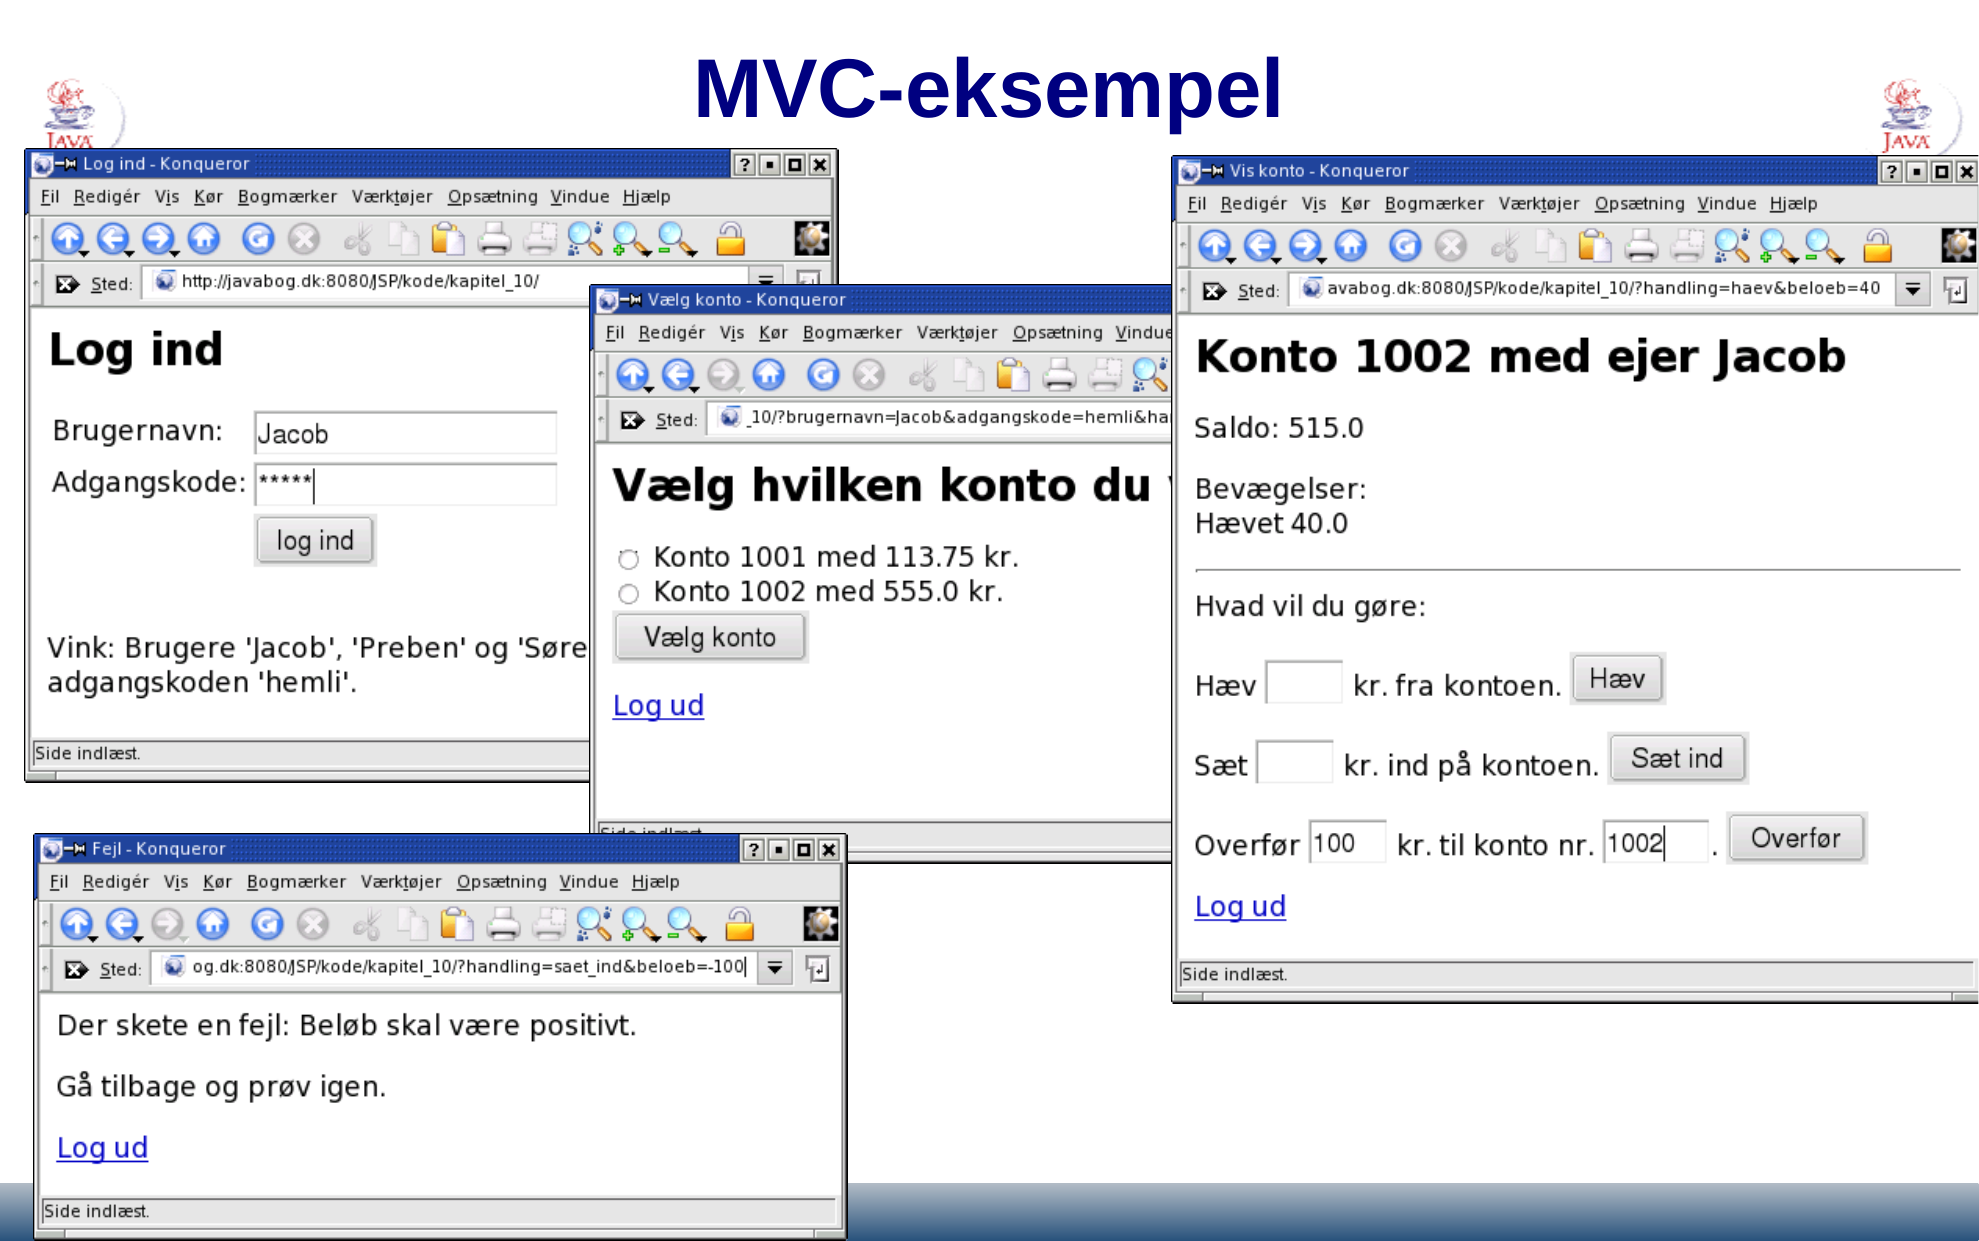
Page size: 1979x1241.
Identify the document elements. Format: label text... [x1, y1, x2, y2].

picture [12, 71, 1979, 1241]
title MVC-eksempel [126, 14, 1853, 164]
